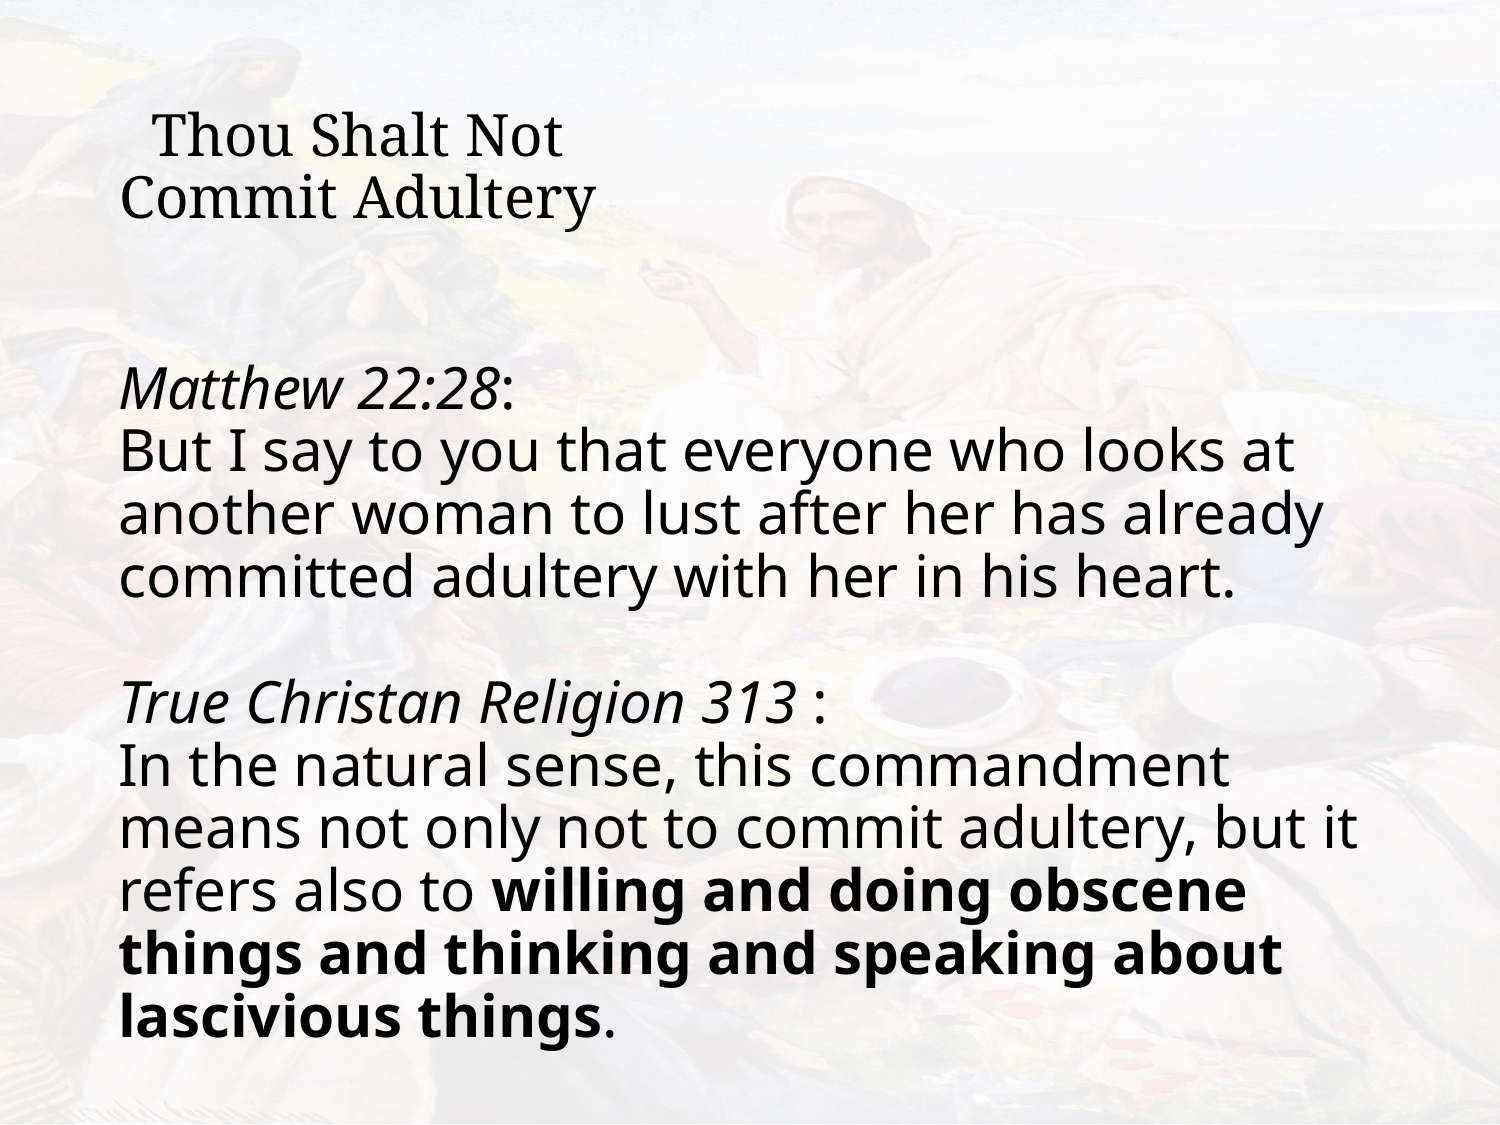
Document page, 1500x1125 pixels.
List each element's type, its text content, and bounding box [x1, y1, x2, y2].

list Matthew 22:28: But I say to you that everyone who looks at another woman to lust after her has already committed adultery with her in his heart. True Christan Religion 313 : In the natural sense, this commandment means not only not to commit adultery, but it refers also to willing and doing obscene things and thinking and speaking about lascivious things. [103, 351, 1397, 1066]
title Thou Shalt Not Commit Adultery [103, 59, 613, 278]
